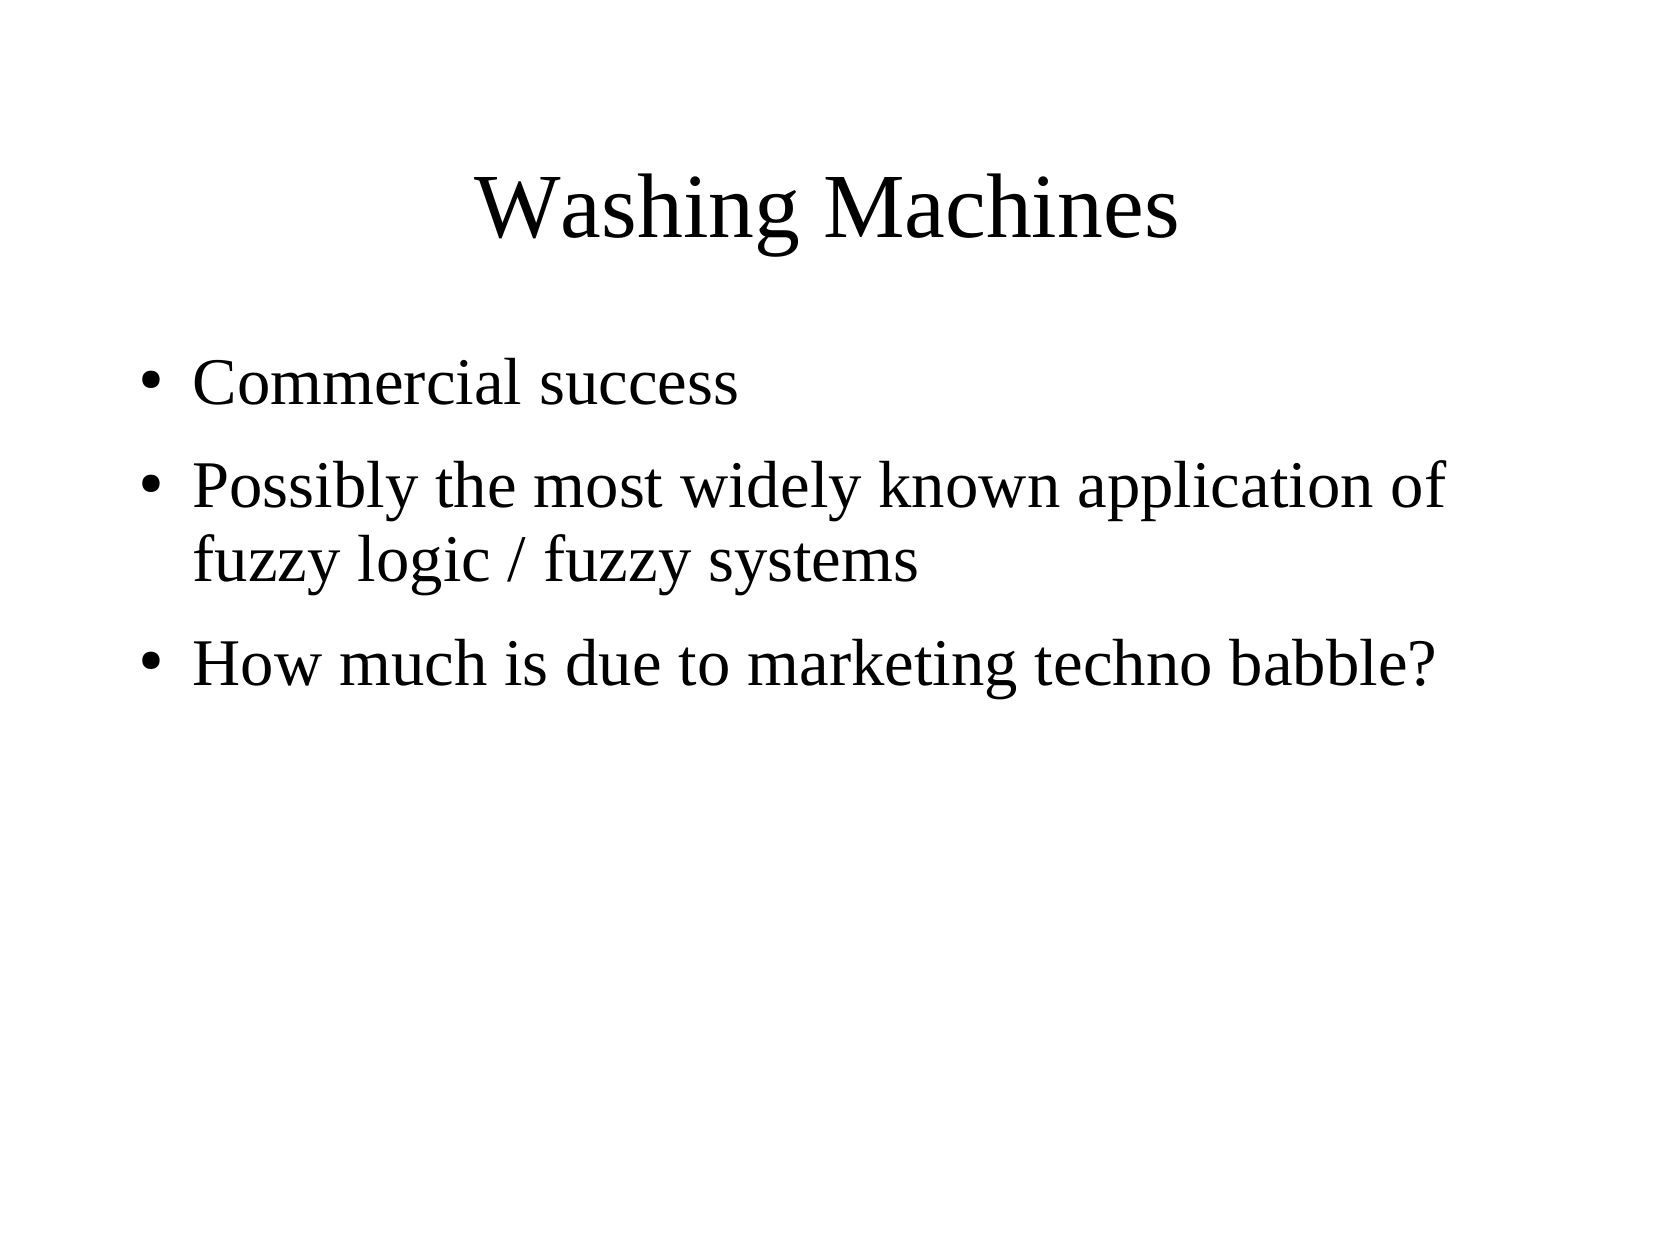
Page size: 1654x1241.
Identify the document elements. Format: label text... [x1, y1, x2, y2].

list Commercial success Possibly the most widely known application of fuzzy logic / fuzzy systems How much is due to marketing techno babble? [121, 344, 1534, 1127]
title Washing Machines [121, 102, 1534, 311]
